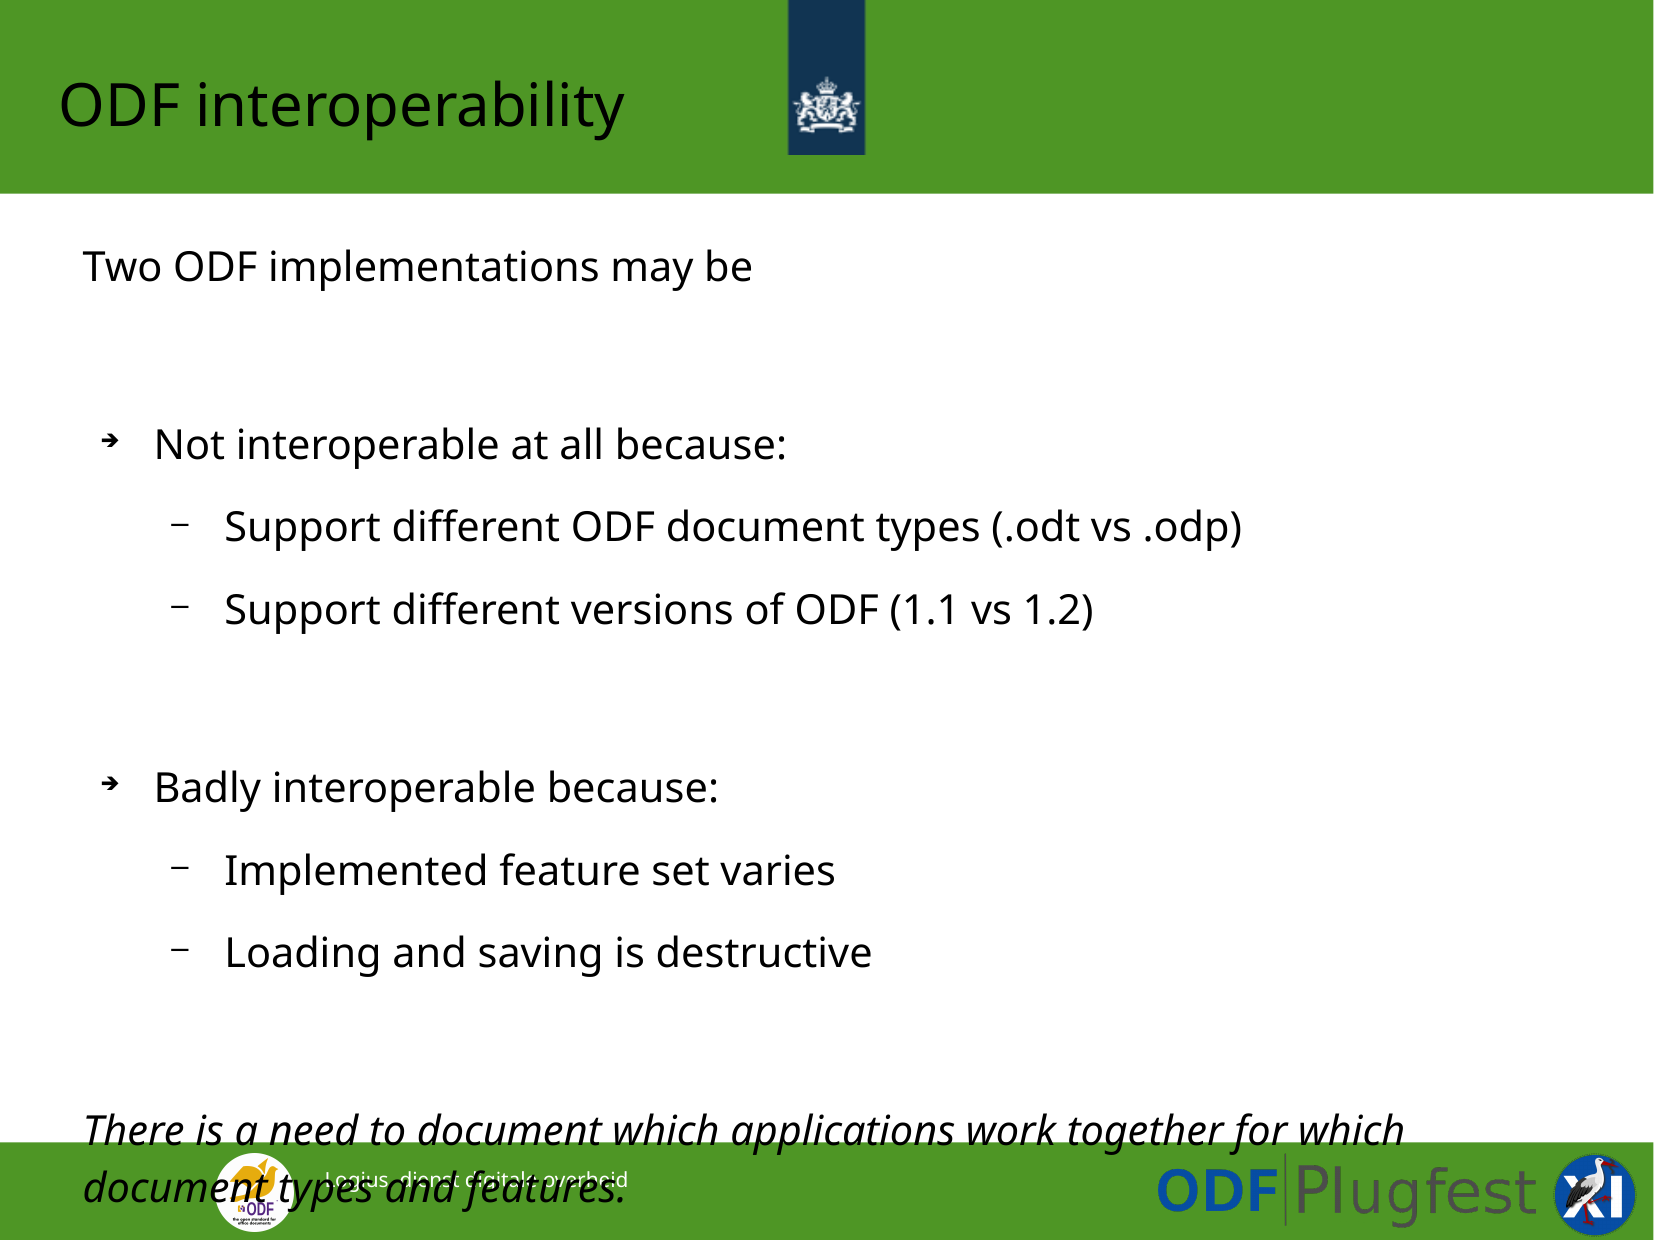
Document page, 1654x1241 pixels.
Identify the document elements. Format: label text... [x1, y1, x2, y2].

picture [215, 1182, 224, 1189]
picture [215, 1153, 294, 1232]
list Two ODF implementations may be Not interoperable at all because: Support different ODF document types (.odt vs .odp) Support different versions of ODF (1.1 vs 1.2) Badly interoperable because: Implemented feature set varies Loading and saving is destructive There is a need to document which applications work together for which document types and features. [82, 237, 1538, 1088]
picture [0, 0, 1654, 155]
title ODF interoperability [59, 29, 1595, 178]
picture [1158, 1153, 1654, 1237]
